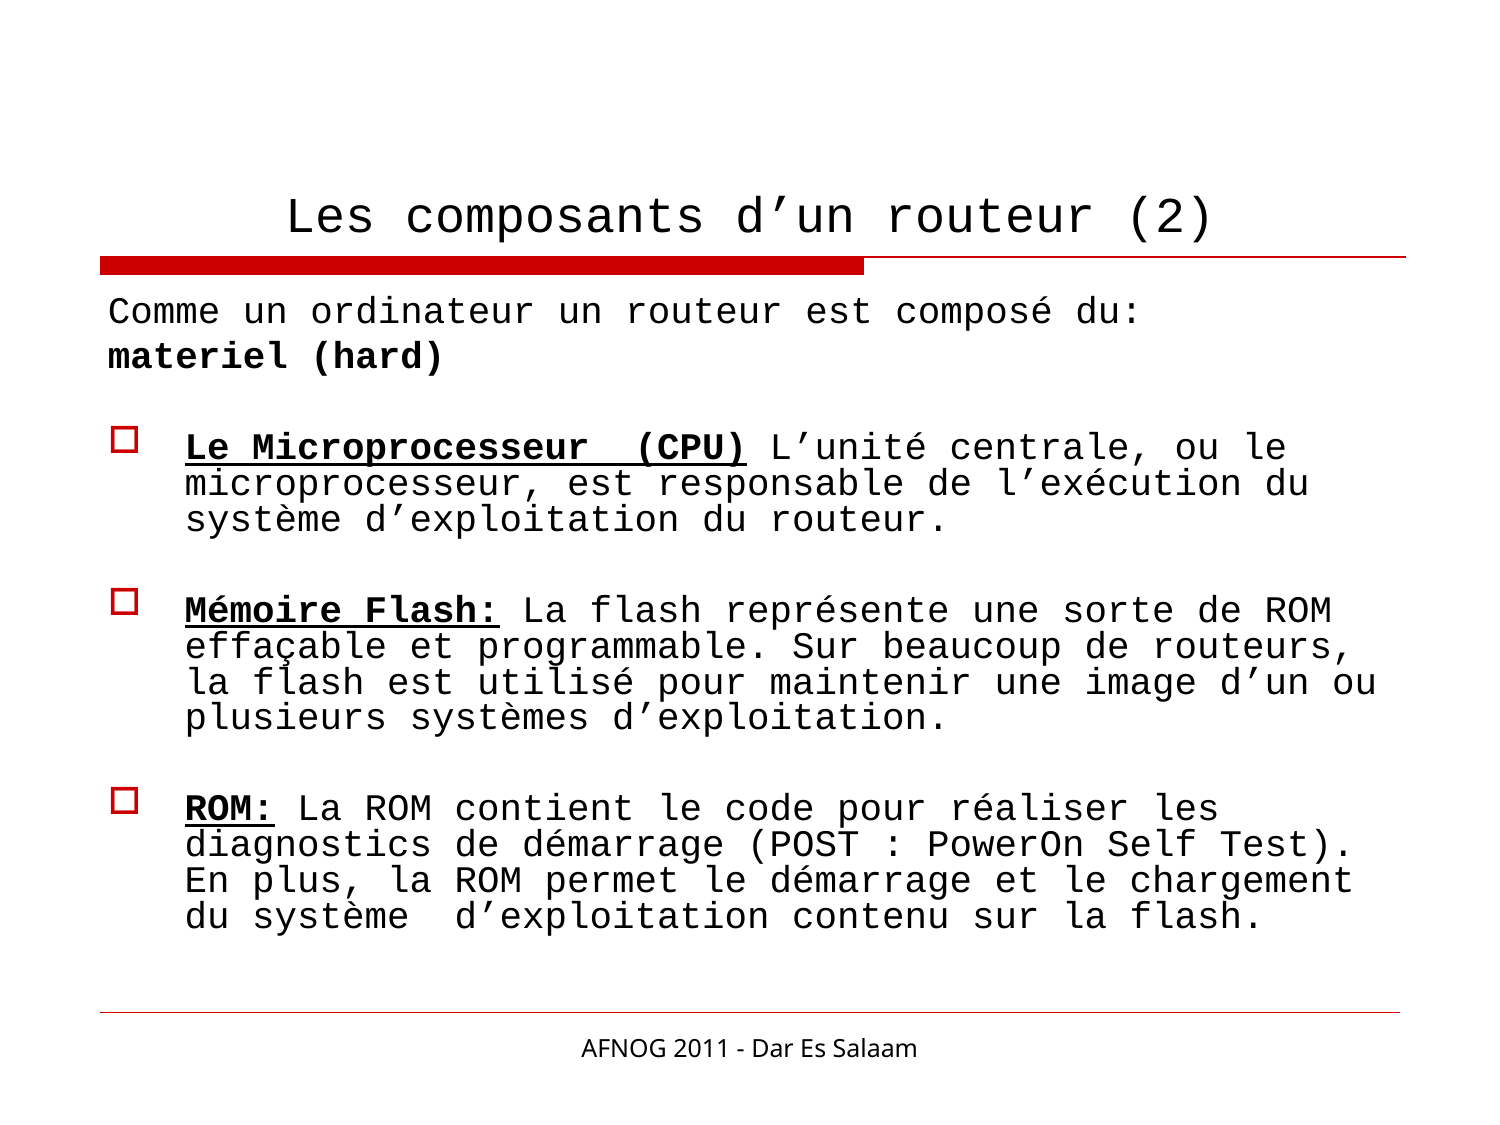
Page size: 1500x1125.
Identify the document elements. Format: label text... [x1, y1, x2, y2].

title Les composants d’un routeur (2) [94, 49, 1407, 250]
text_box AFNOG 2011 - Dar Es Salaam [512, 1024, 988, 1103]
list Comme un ordinateur un routeur est composé du: materiel (hard) Le Microprocesseur (CPU) L’unité centrale, ou le microprocesseur, est responsable de l’exécution du système d’exploitation du routeur. Mémoire Flash: La flash représente une sorte de ROM effaçable et programmable. Sur beaucoup de routeurs, la flash est utilisé pour maintenir une image d’un ou plusieurs systèmes d’exploitation. ROM: La ROM contient le code pour réaliser les diagnostics de démarrage (POST : PowerOn Self Test). En plus, la ROM permet le démarrage et le chargement du système d’exploitation contenu sur la flash. [92, 287, 1406, 988]
